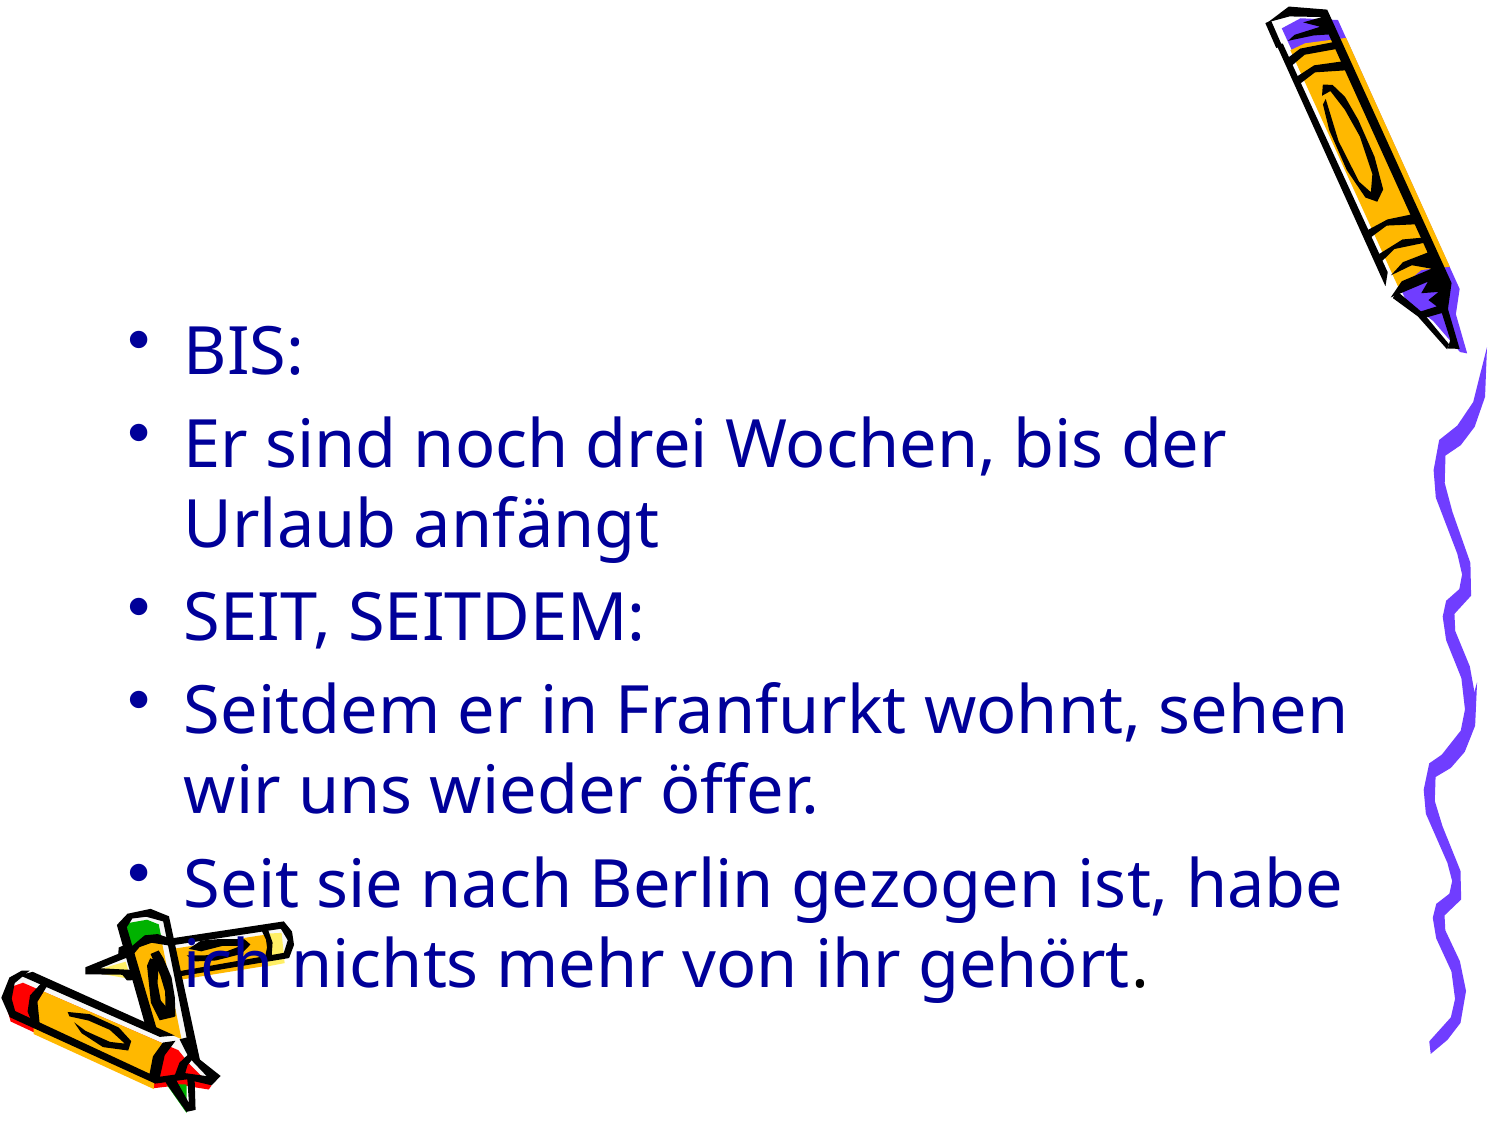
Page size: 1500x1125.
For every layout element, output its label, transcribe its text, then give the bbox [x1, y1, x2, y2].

list BIS: Er sind noch drei Wochen, bis der Urlaub anfängt SEIT, SEITDEM: Seitdem er in Franfurkt wohnt, sehen wir uns wieder öffer. Seit sie nach Berlin gezogen ist, habe ich nichts mehr von ihr gehört. [112, 299, 1375, 900]
